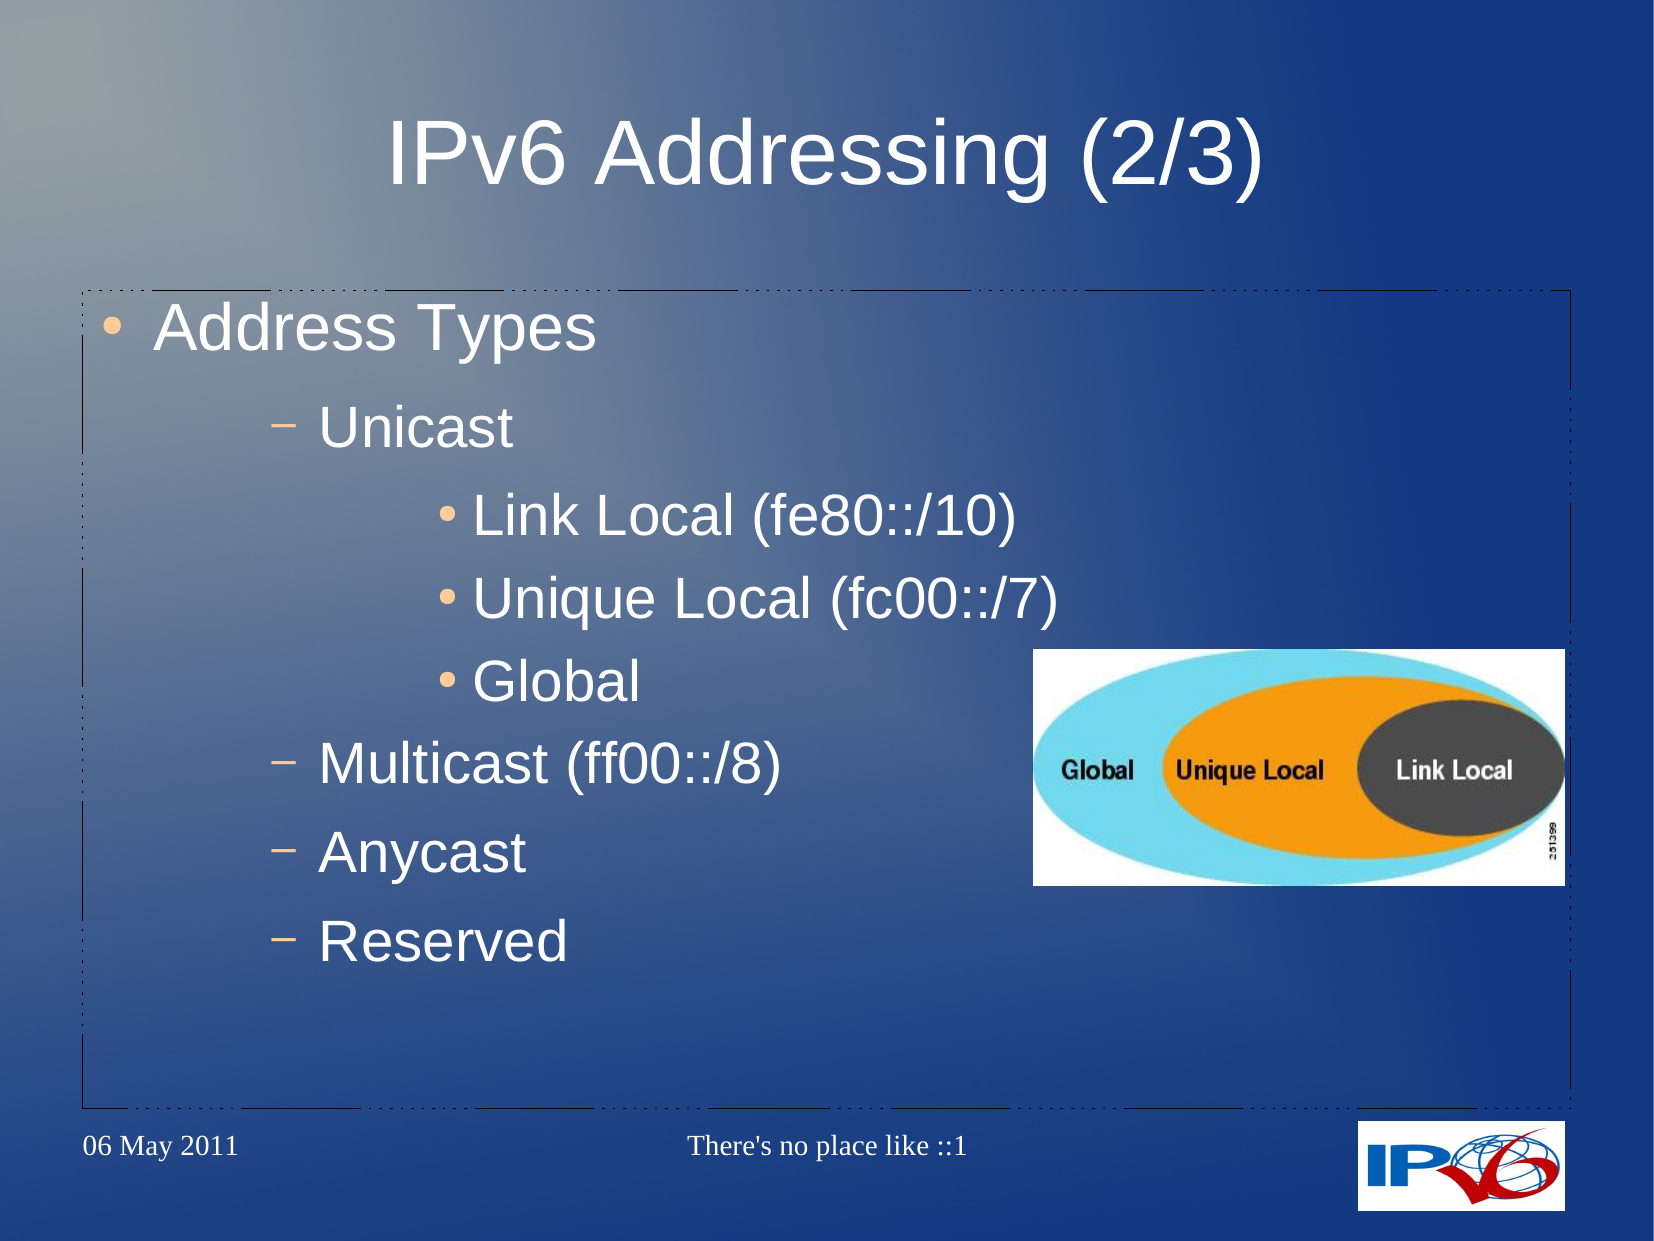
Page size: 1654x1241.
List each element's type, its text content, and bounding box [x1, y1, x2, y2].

title IPv6 Addressing (2/3) [82, 49, 1571, 257]
list Address Types Unicast Link Local (fe80::/10) Unique Local (fc00::/7) Global Multicast (ff00::/8) Anycast Reserved [82, 290, 1571, 1109]
picture [0, 0, 1654, 1241]
